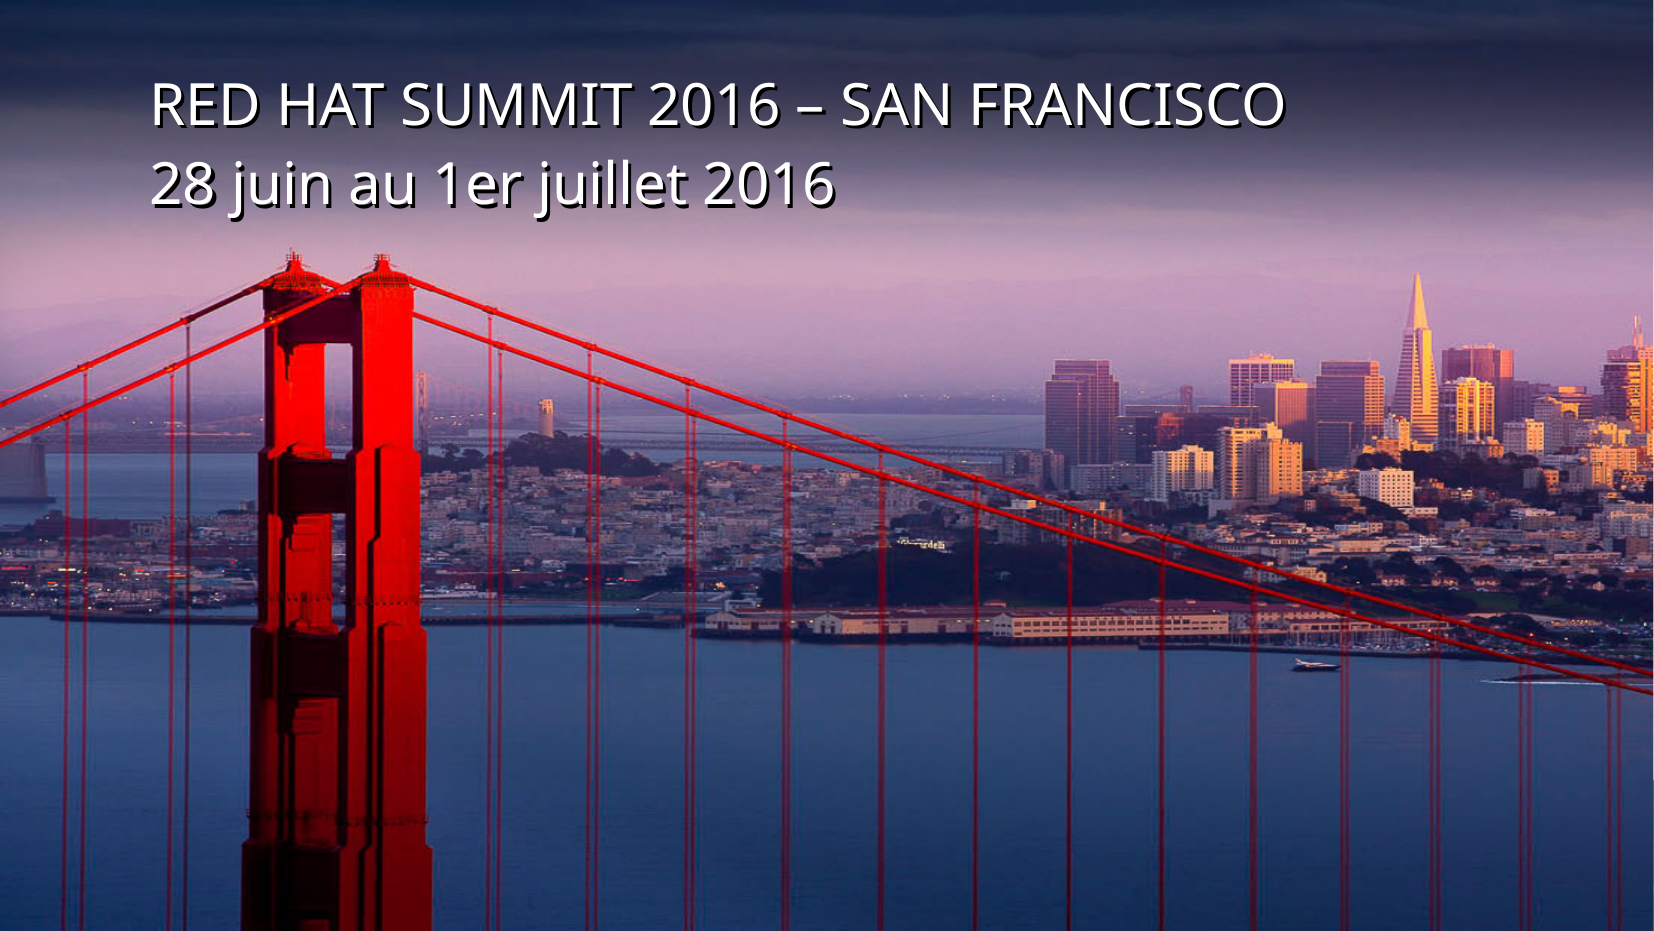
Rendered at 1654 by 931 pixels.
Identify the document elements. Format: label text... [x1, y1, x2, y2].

picture [0, 0, 1654, 931]
text_box RED HAT SUMMIT 2016 – SAN FRANCISCO 28 juin au 1er juillet 2016 [135, 56, 1336, 212]
